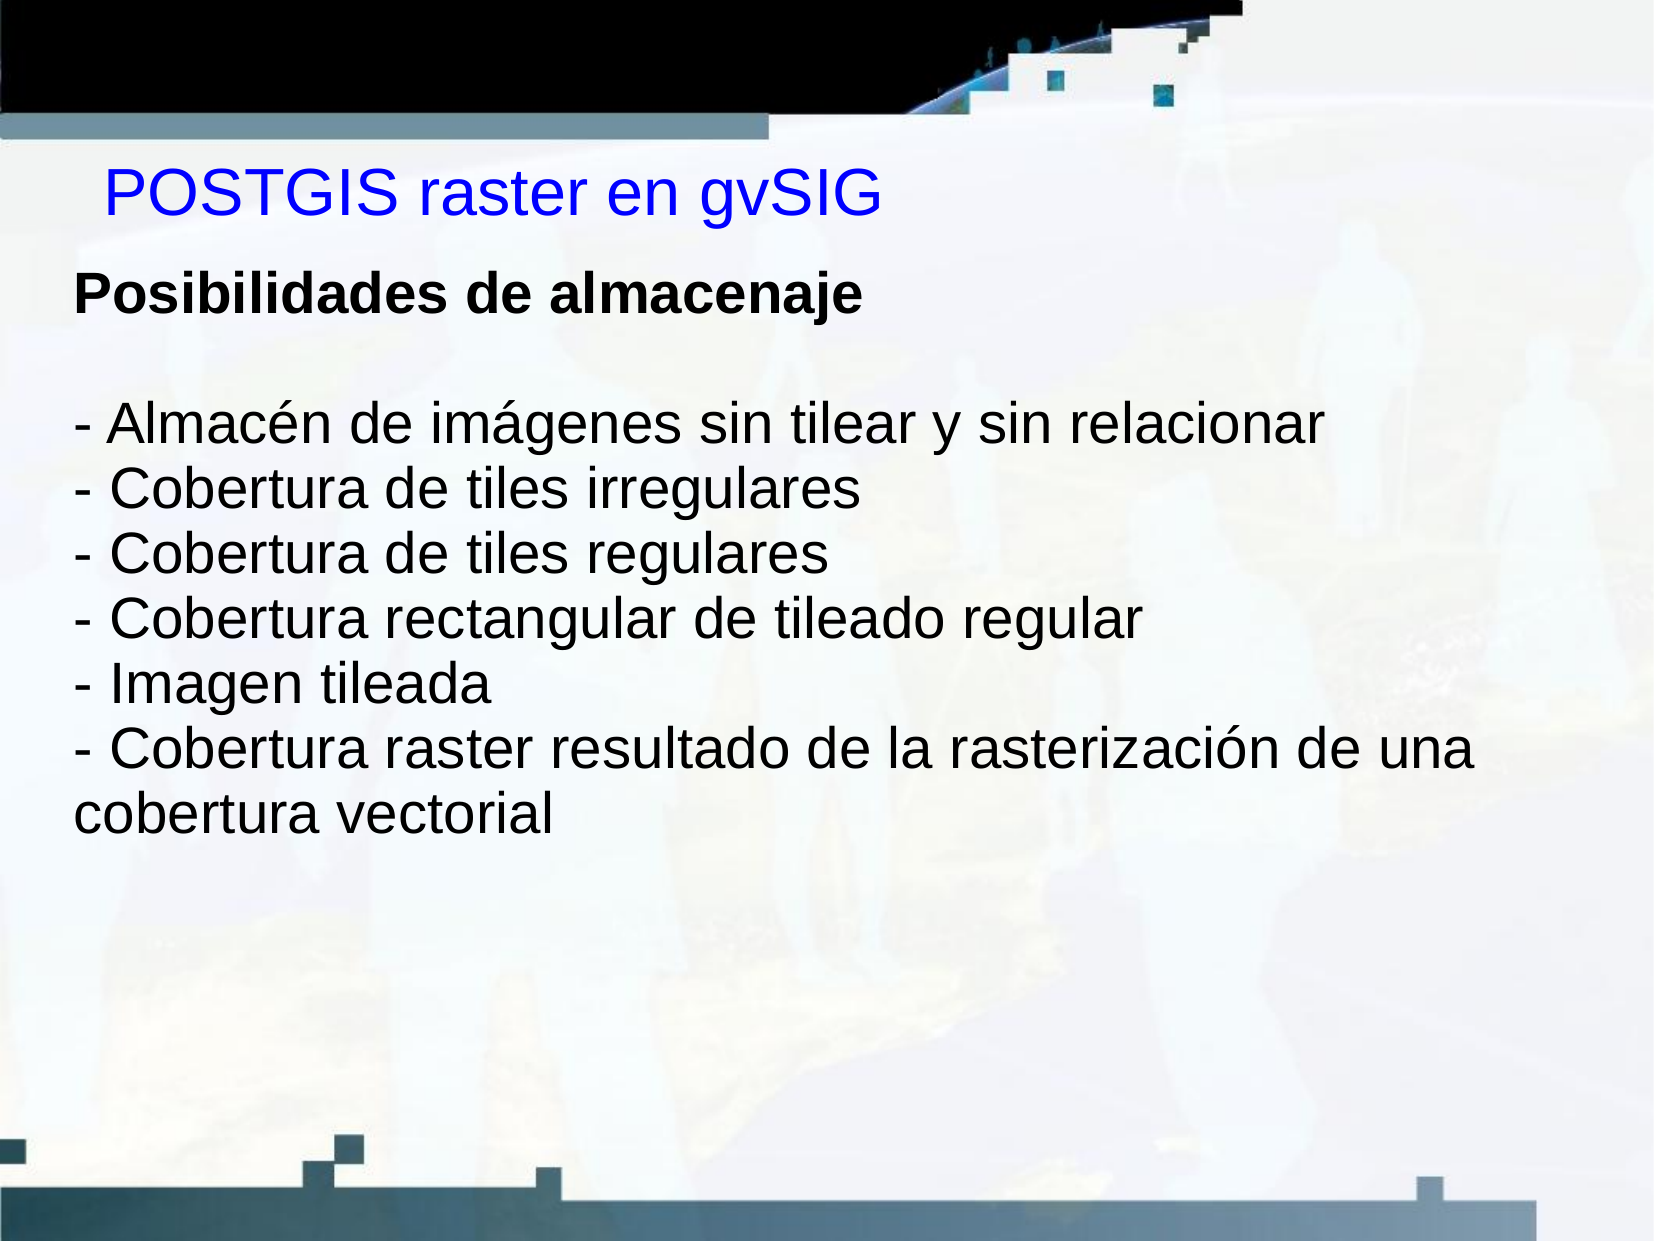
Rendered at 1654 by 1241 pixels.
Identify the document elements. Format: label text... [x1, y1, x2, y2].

picture [0, 0, 1654, 1241]
text_box POSTGIS raster en gvSIG [88, 147, 916, 238]
text_box Posibilidades de almacenaje - Almacén de imágenes sin tilear y sin relacionar - Cobertura de tiles irregulares - Cobertura de tiles regulares - Cobertura rectangular de tileado regular - Imagen tileada - Cobertura raster resultado de la rasterización de una cobertura vectorial [59, 252, 1595, 1216]
